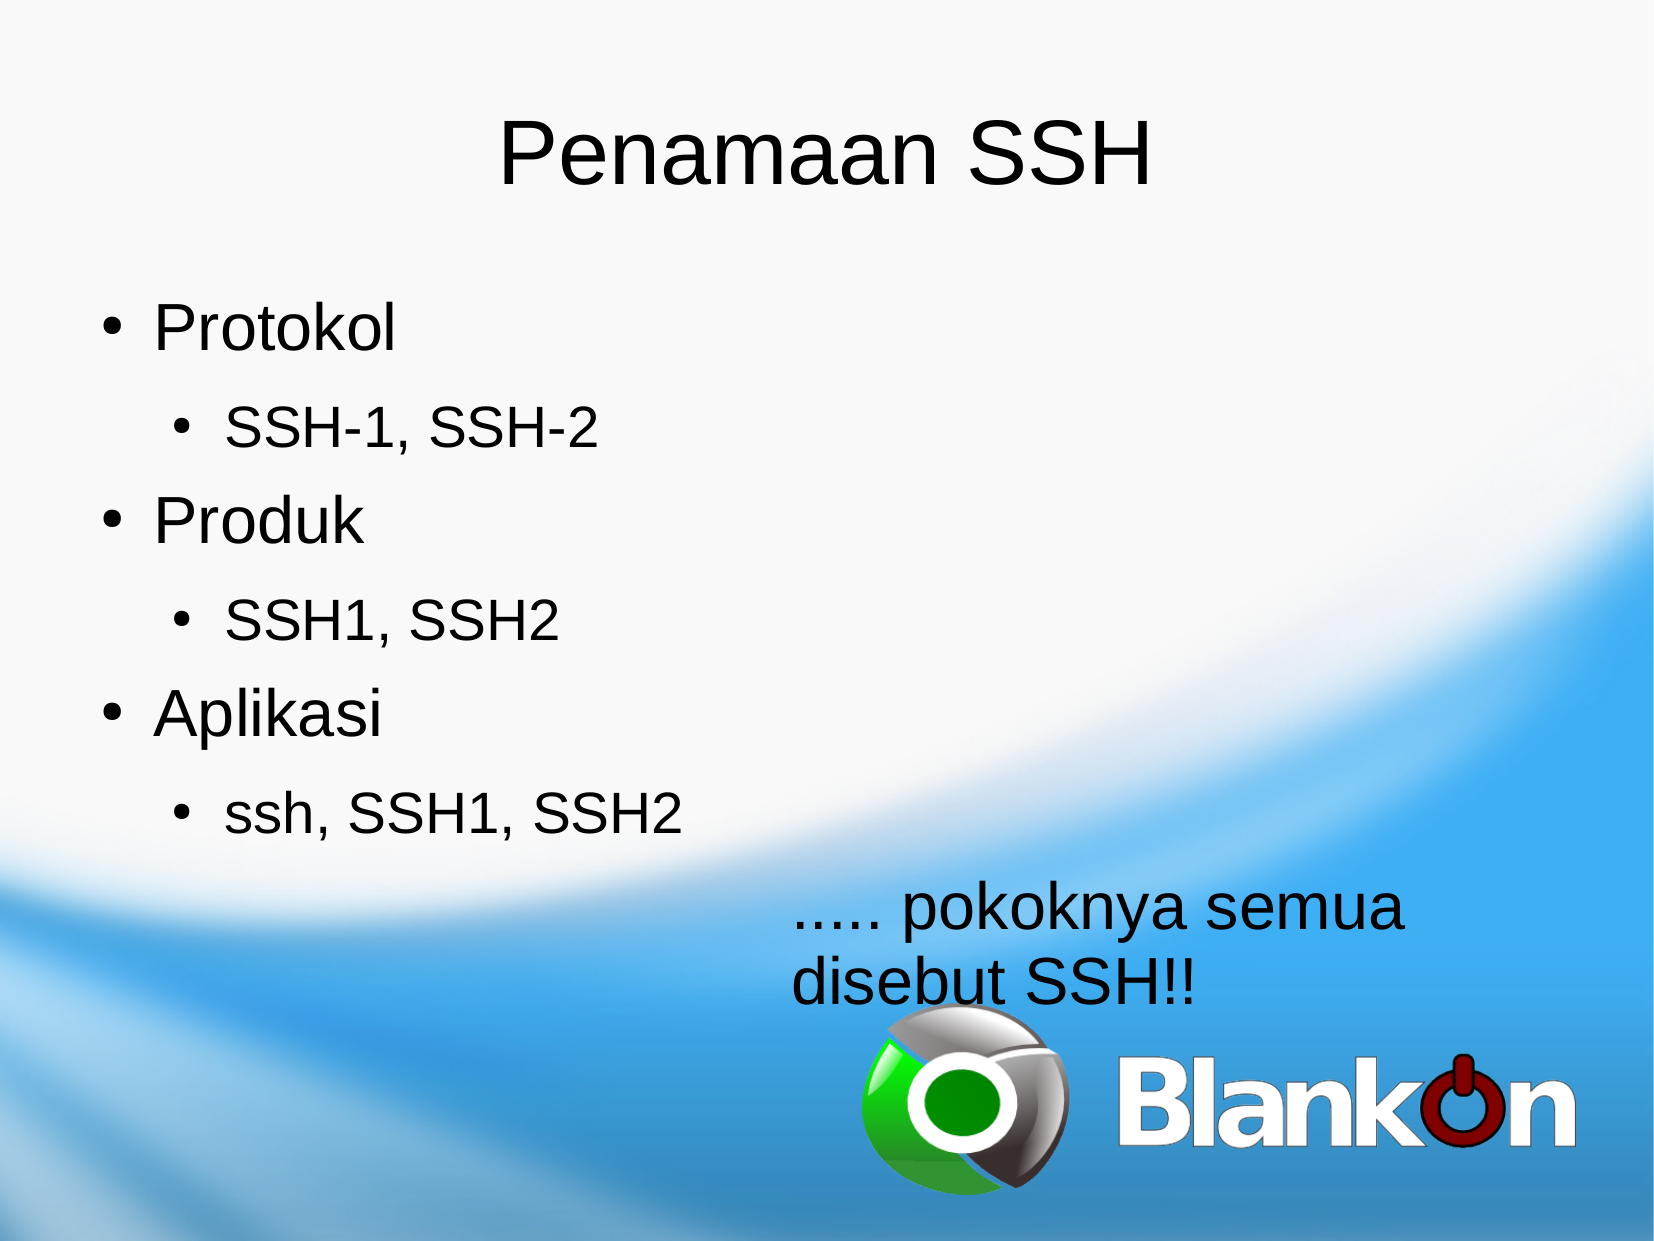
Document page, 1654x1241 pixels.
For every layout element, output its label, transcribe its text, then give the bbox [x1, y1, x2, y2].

picture [0, 0, 1654, 1241]
list Protokol SSH-1, SSH-2 Produk SSH1, SSH2 Aplikasi ssh, SSH1, SSH2 ..... pokoknya semua disebut SSH!! [82, 290, 1571, 1109]
title Penamaan SSH [82, 56, 1571, 250]
